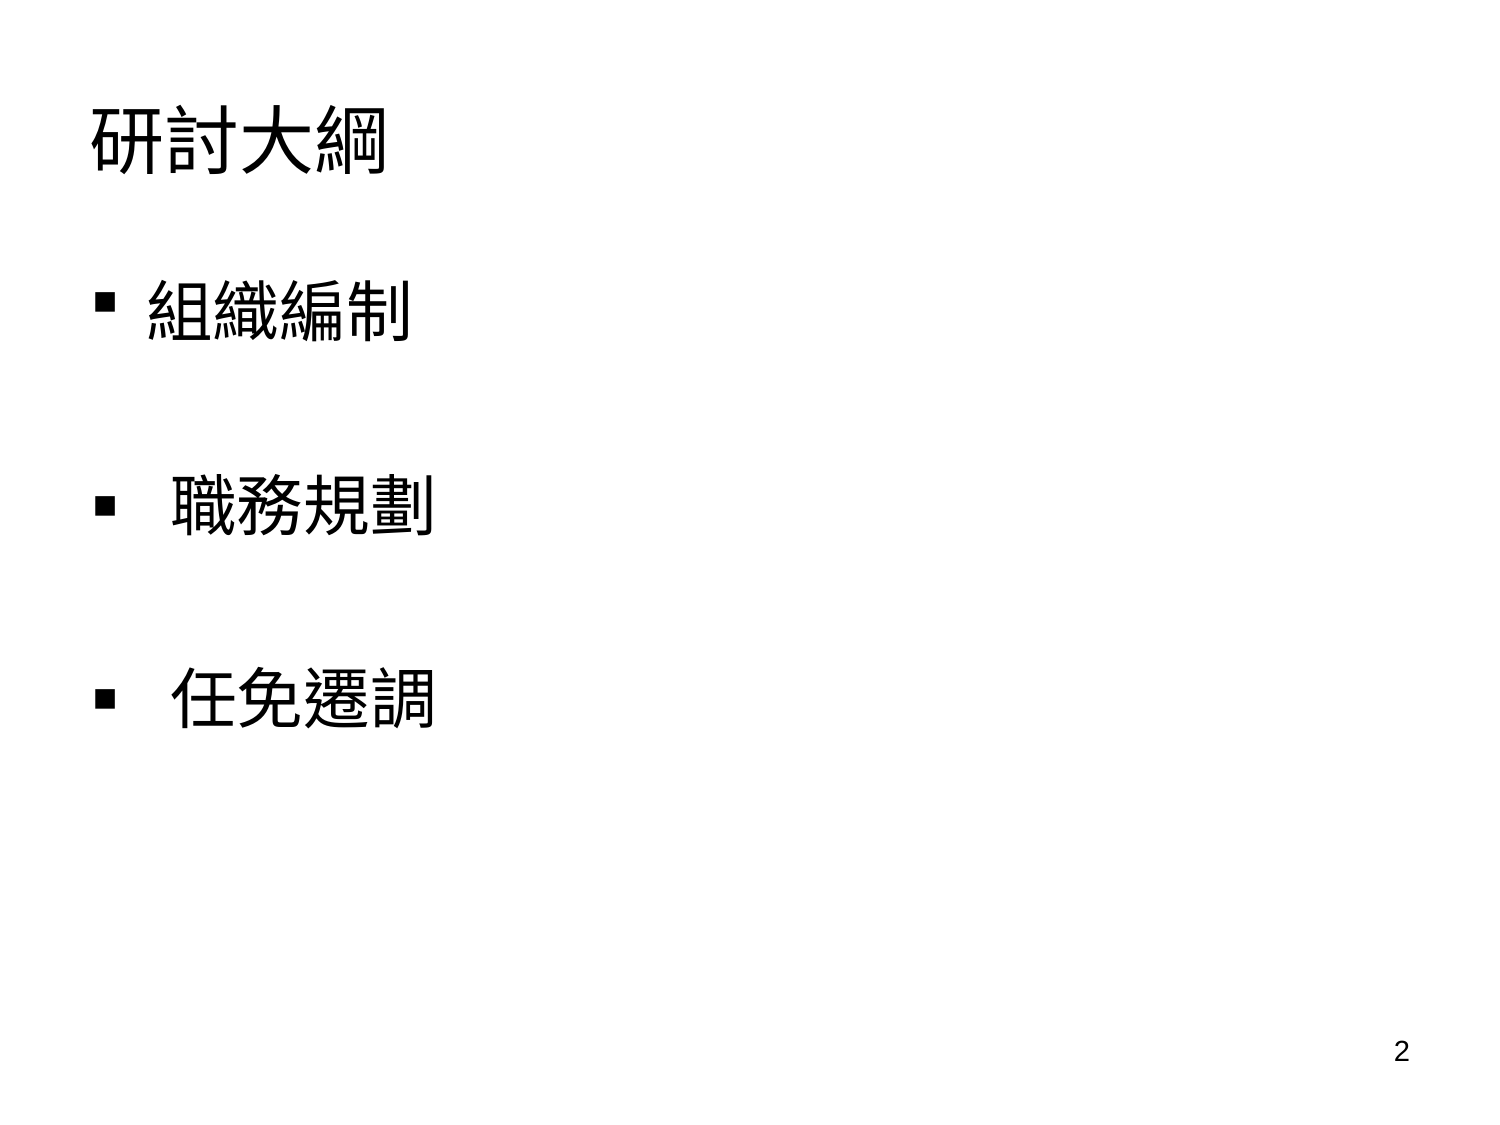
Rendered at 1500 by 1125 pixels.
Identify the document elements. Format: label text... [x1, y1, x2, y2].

title 研討大綱 [75, 45, 1426, 233]
list 組織編制  職務規劃  任免遷調 [75, 262, 1426, 1005]
